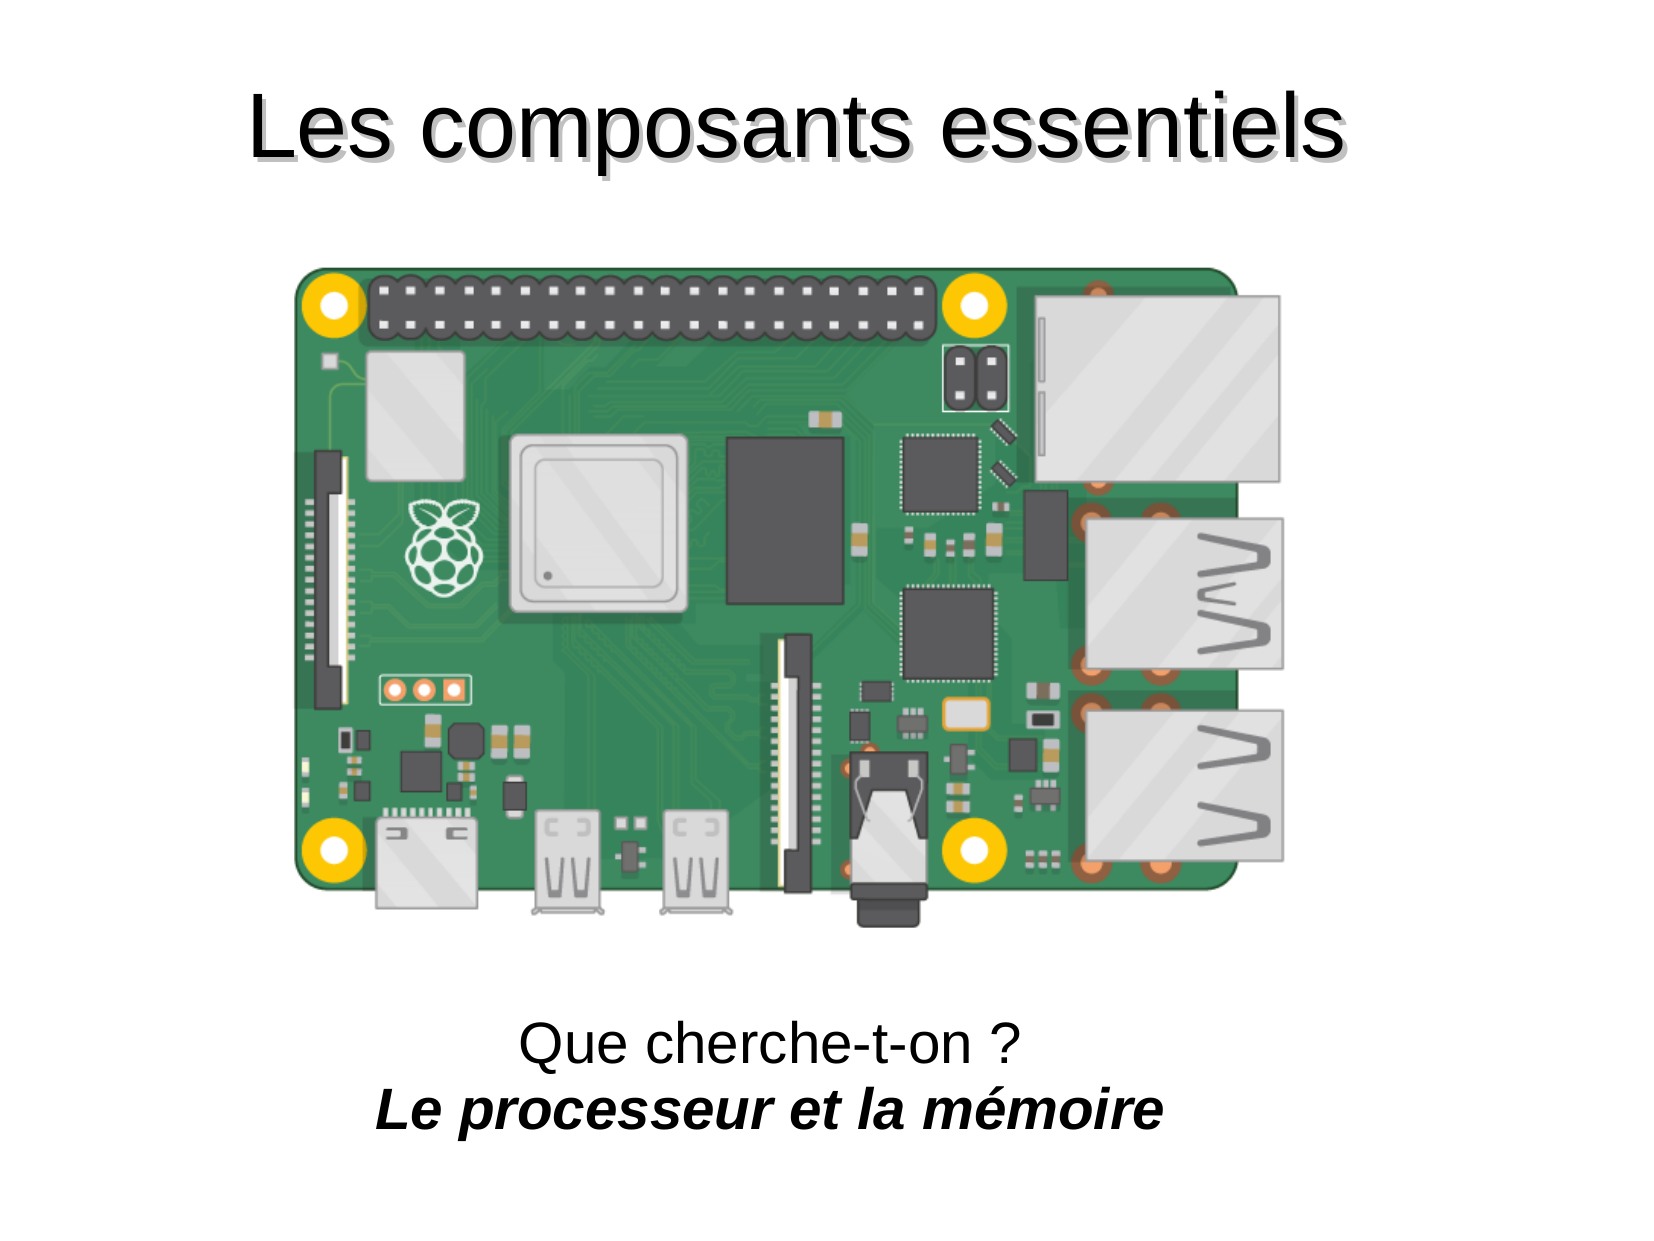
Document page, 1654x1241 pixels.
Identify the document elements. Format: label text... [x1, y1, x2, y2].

text_box Que cherche-t-on ? Le processeur et la mémoire [324, 1003, 1241, 1241]
picture [265, 281, 1329, 1004]
title Les composants essentiels [177, 0, 1418, 281]
